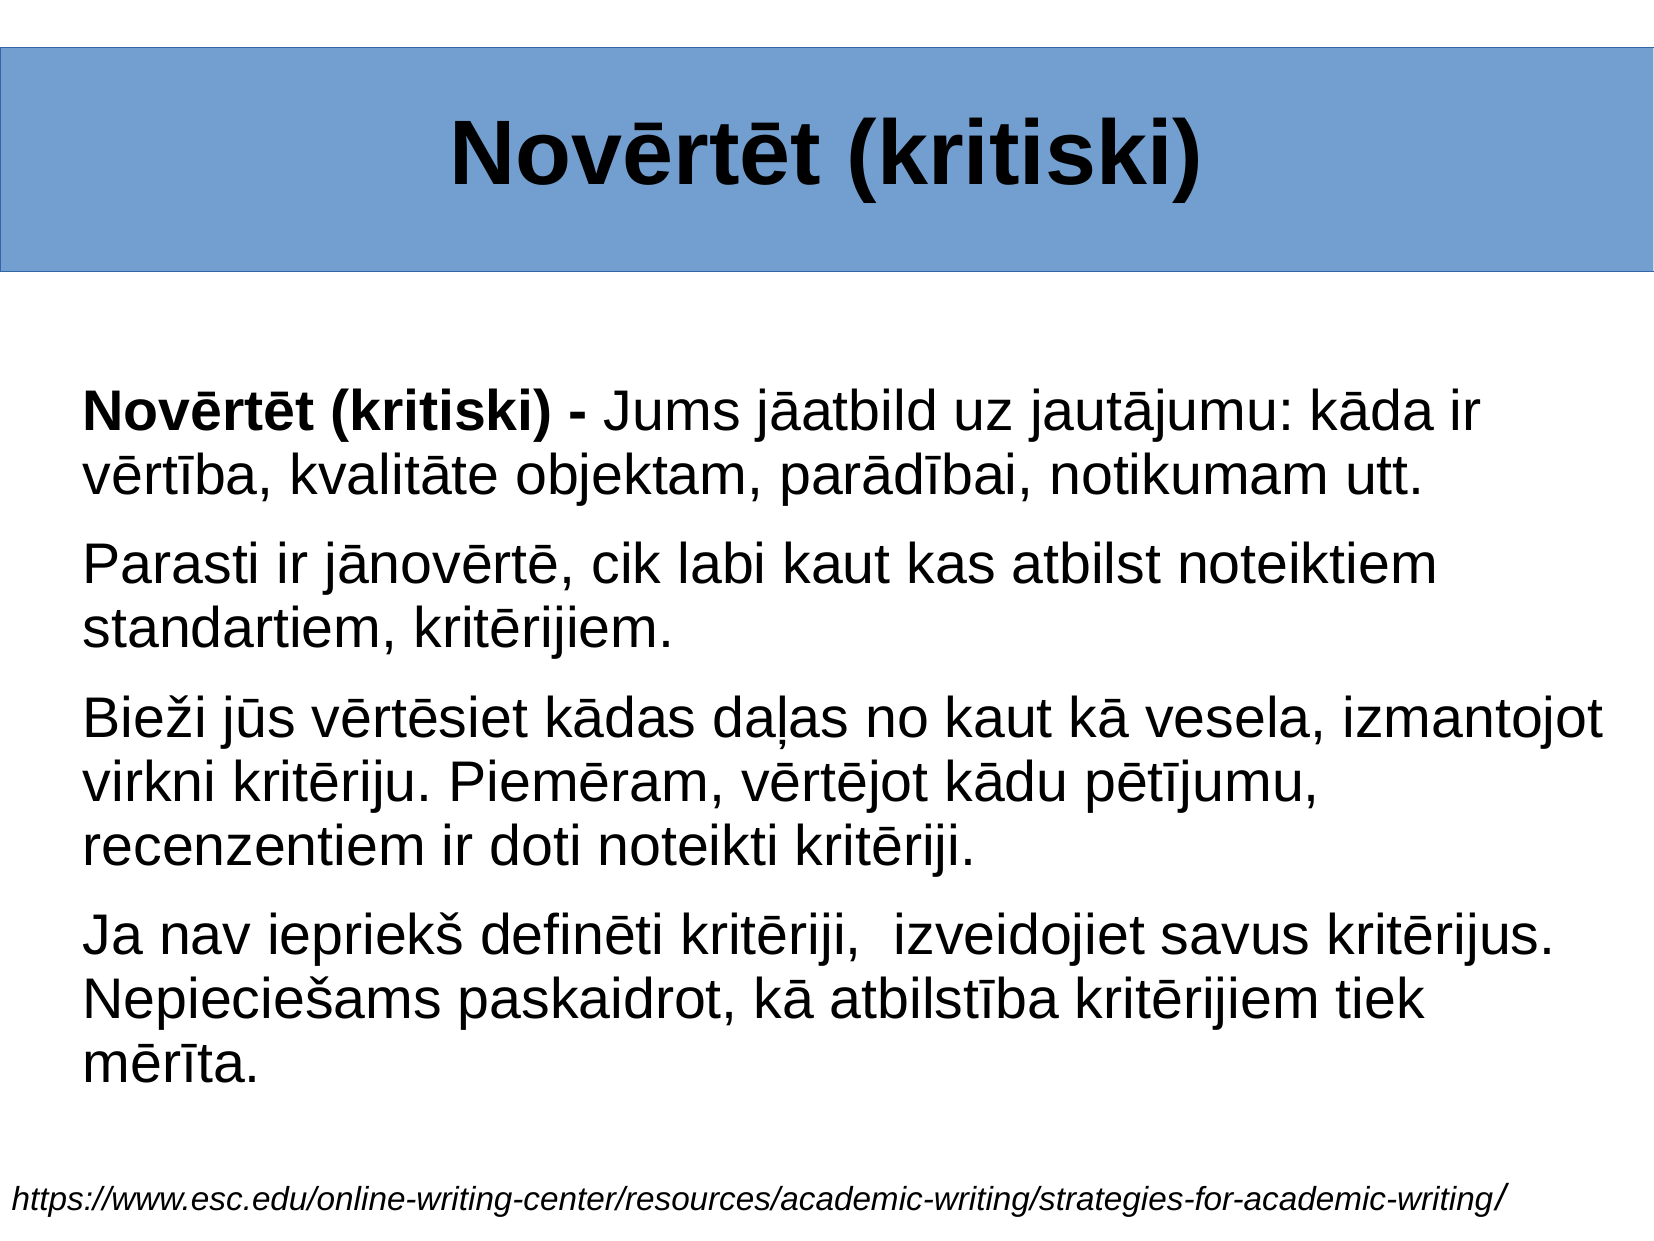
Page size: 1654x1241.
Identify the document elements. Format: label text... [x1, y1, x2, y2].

text_box https://www.esc.edu/online-writing-center/resources/academic-writing/strategies-for-academic-writing/ [0, 1169, 1521, 1227]
list Novērtēt (kritiski) - Jums jāatbild uz jautājumu: kāda ir vērtība, kvalitāte objektam, parādībai, notikumam utt. Parasti ir jānovērtē, cik labi kaut kas atbilst noteiktiem standartiem, kritērijiem. Bieži jūs vērtēsiet kādas daļas no kaut kā vesela, izmantojot virkni kritēriju. Piemēram, vērtējot kādu pētījumu, recenzentiem ir doti noteikti kritēriji. Ja nav iepriekš definēti kritēriji, izveidojiet savus kritērijus. Nepieciešams paskaidrot, kā atbilstība kritērijiem tiek mērīta. [82, 378, 1619, 1099]
title Novērtēt (kritiski) [82, 49, 1571, 257]
text_box [0, 47, 1654, 272]
